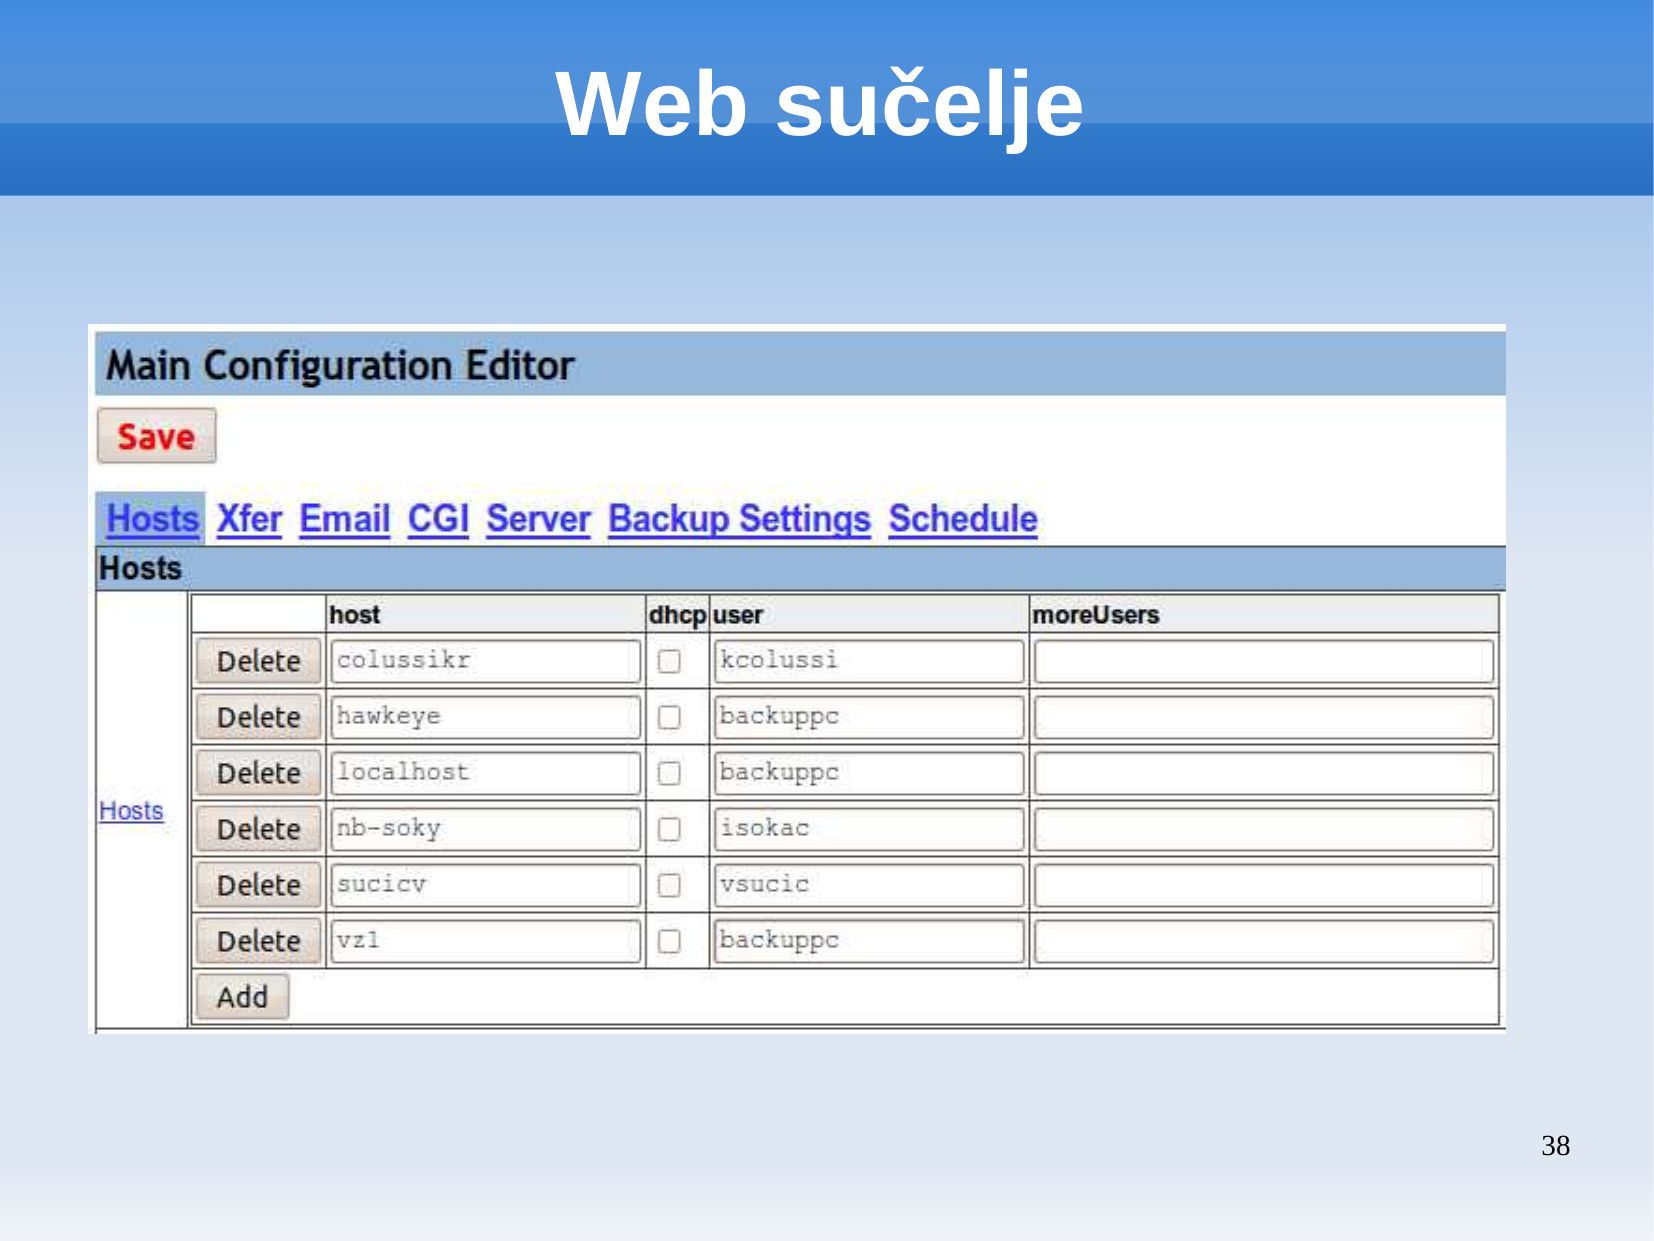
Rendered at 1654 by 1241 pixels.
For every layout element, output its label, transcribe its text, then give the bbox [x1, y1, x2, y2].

picture [0, 0, 1654, 1241]
title Web sučelje [76, 7, 1565, 200]
